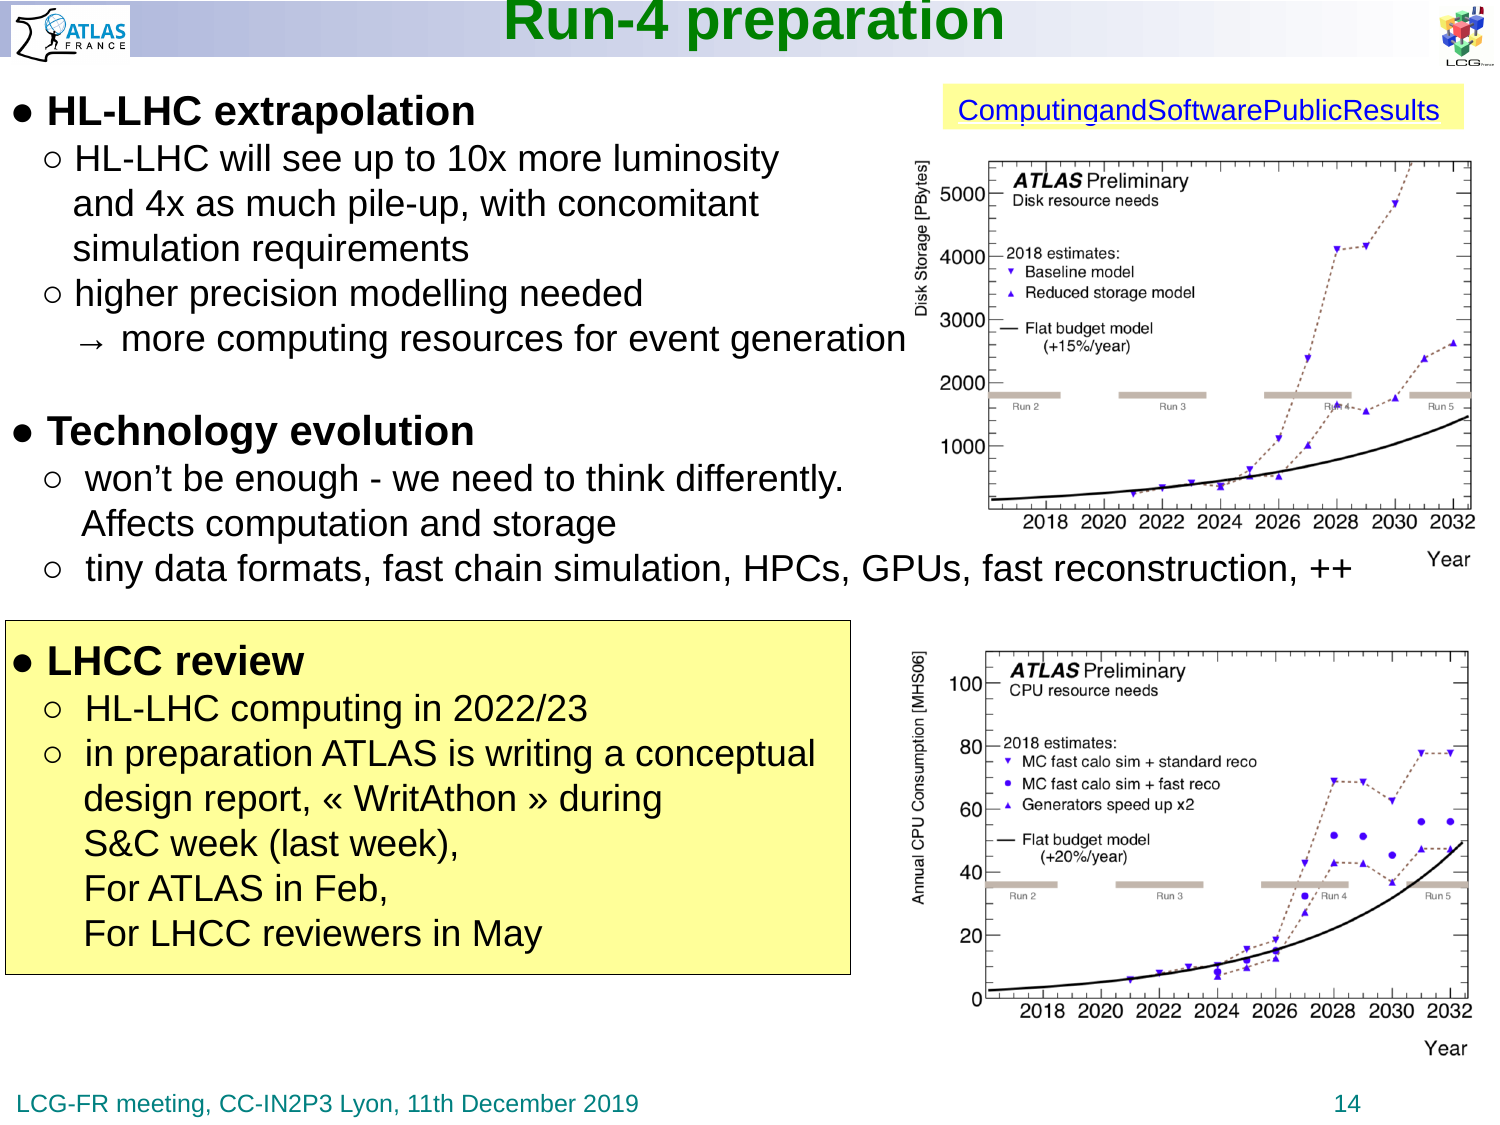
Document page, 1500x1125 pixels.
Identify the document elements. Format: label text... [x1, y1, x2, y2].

picture [1110, 563, 1121, 574]
picture [894, 631, 1485, 1063]
picture [897, 558, 909, 568]
picture [1273, 563, 1282, 574]
text_box Run-4 preparation [7, 0, 1500, 106]
picture [1251, 563, 1262, 574]
picture [1131, 563, 1140, 574]
text_box ComputingandSoftwarePublicResults [942, 83, 1464, 130]
picture [1070, 563, 1081, 569]
text_box [5, 620, 851, 975]
text_box ● HL-LHC extrapolation ○ HL-LHC will see up to 10x more luminosity and 4x as much pile-up, with concomitant simulation requirements ○ higher precision modelling needed → more computing resources for event generation ● Technology evolution ○ won’t be enough - we need to think differently. Affects computation and storage ○ tiny data formats, fast chain simulation, HPCs, GPUs, fast reconstruction, ++ ● LHCC review ○ HL-LHC computing in 2022/23 ○ in preparation ATLAS is writing a conceptual design report, « WritAthon » during S&C week (last week), For ATLAS in Feb, For LHCC reviewers in May [0, 76, 1470, 323]
picture [897, 141, 1488, 574]
